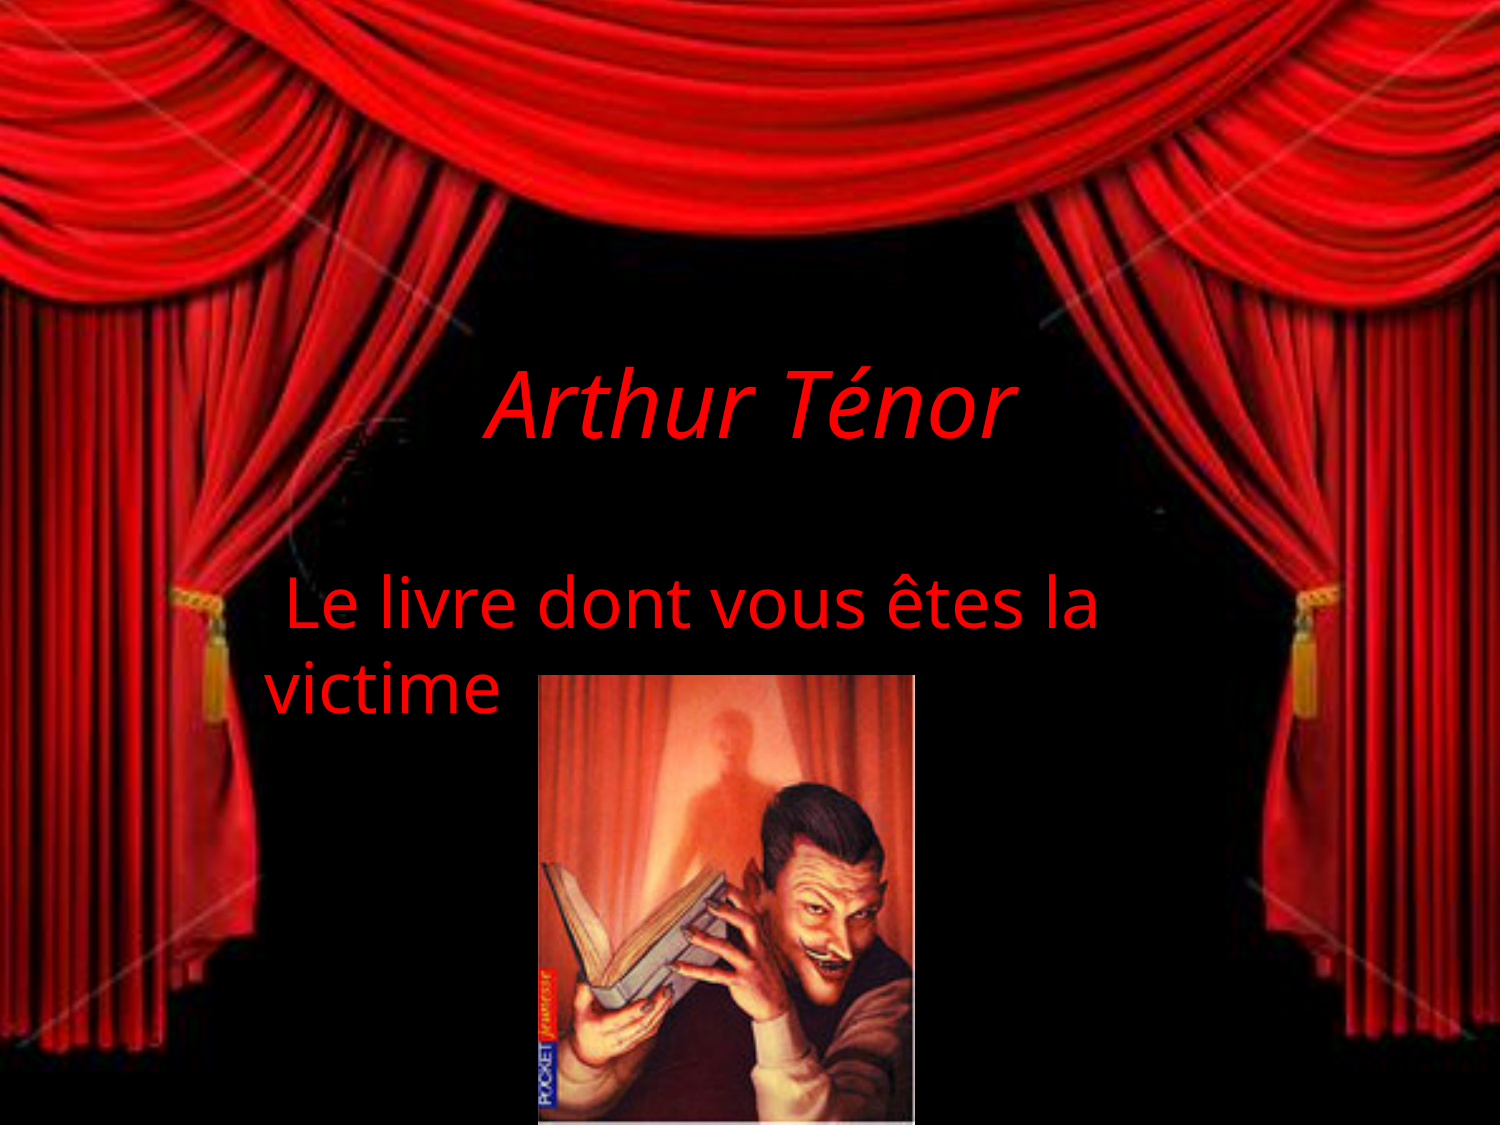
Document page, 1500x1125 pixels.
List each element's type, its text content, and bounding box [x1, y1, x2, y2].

text_box Le livre dont vous êtes la victime [249, 549, 1265, 651]
text_box [0, 0, 1500, 1125]
picture [537, 675, 916, 1125]
subtitle Arthur Ténor [472, 337, 1085, 538]
